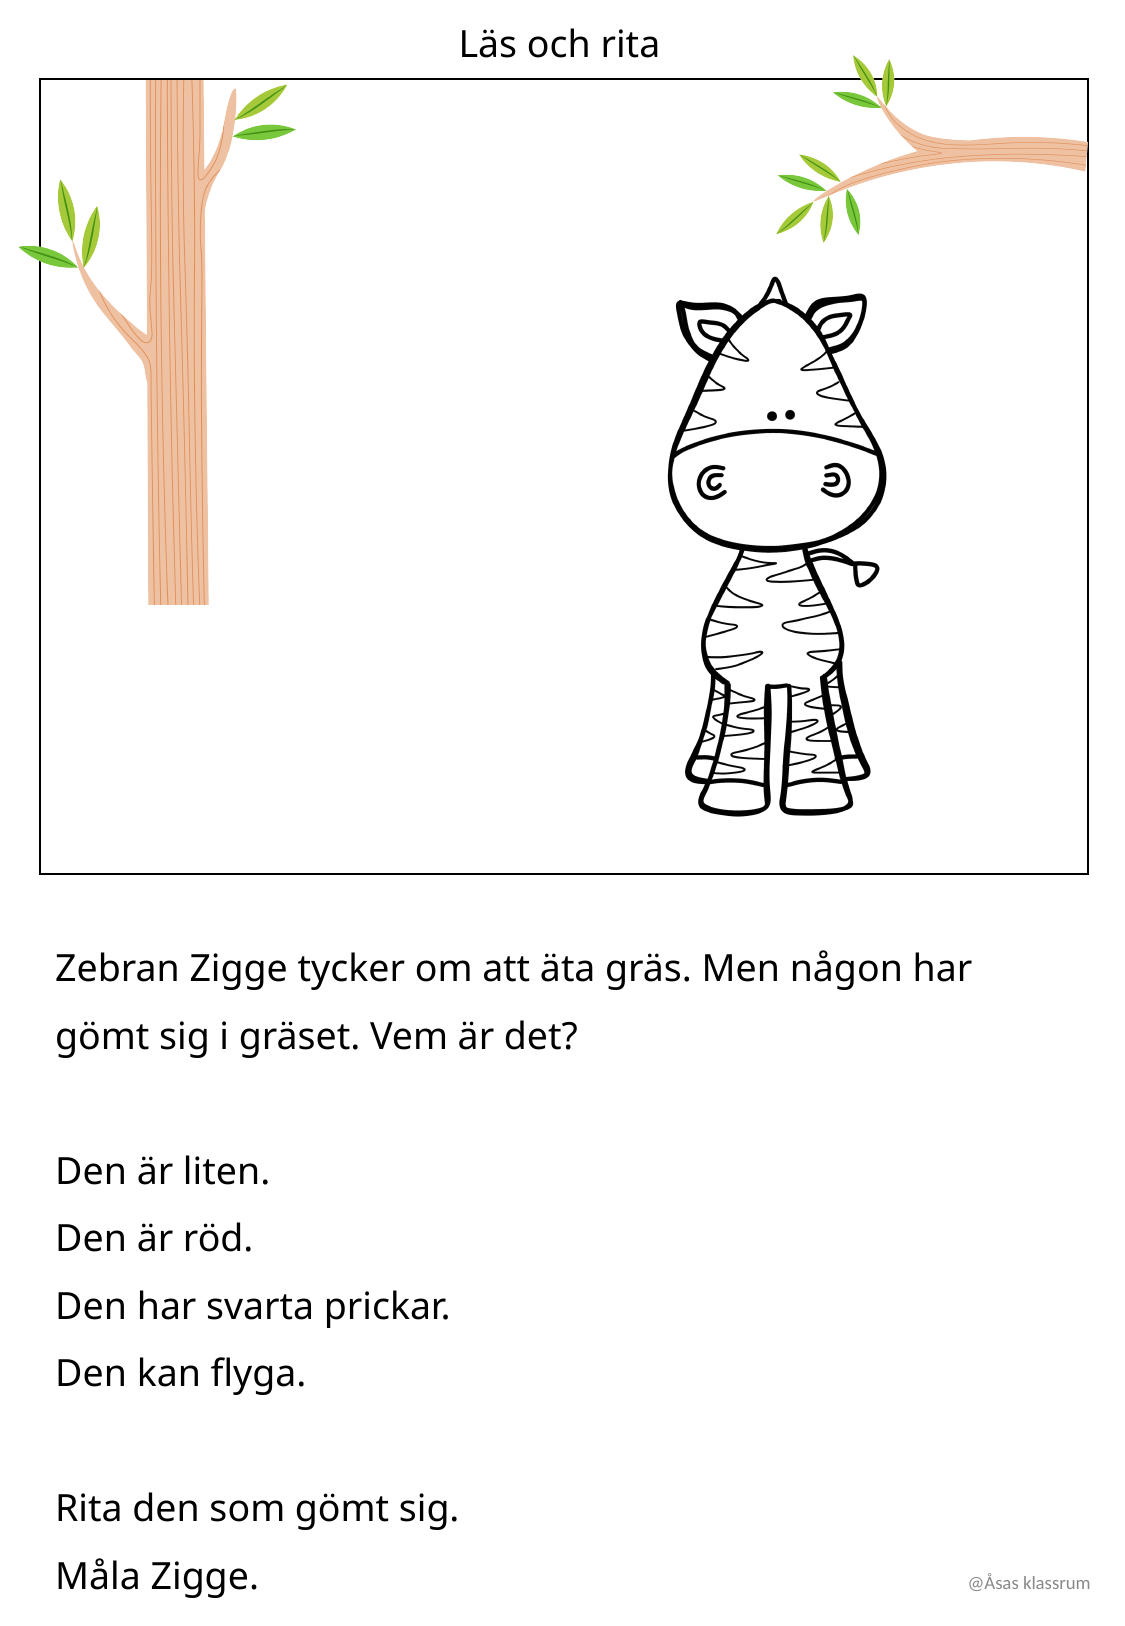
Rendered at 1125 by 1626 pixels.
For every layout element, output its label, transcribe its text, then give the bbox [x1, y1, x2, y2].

picture [662, 272, 891, 820]
picture [18, 80, 296, 605]
text_box @Åsas klassrum [839, 1538, 1125, 1625]
text_box Läs och rita [319, 12, 801, 73]
text_box Zebran Zigge tycker om att äta gräs. Men någon har gömt sig i gräset. Vem är det? Den är liten. Den är röd. Den har svarta prickar. Den kan flyga. Rita den som gömt sig. Måla Zigge. [40, 914, 1088, 1612]
text_box [40, 79, 1088, 874]
picture [776, 55, 1088, 243]
